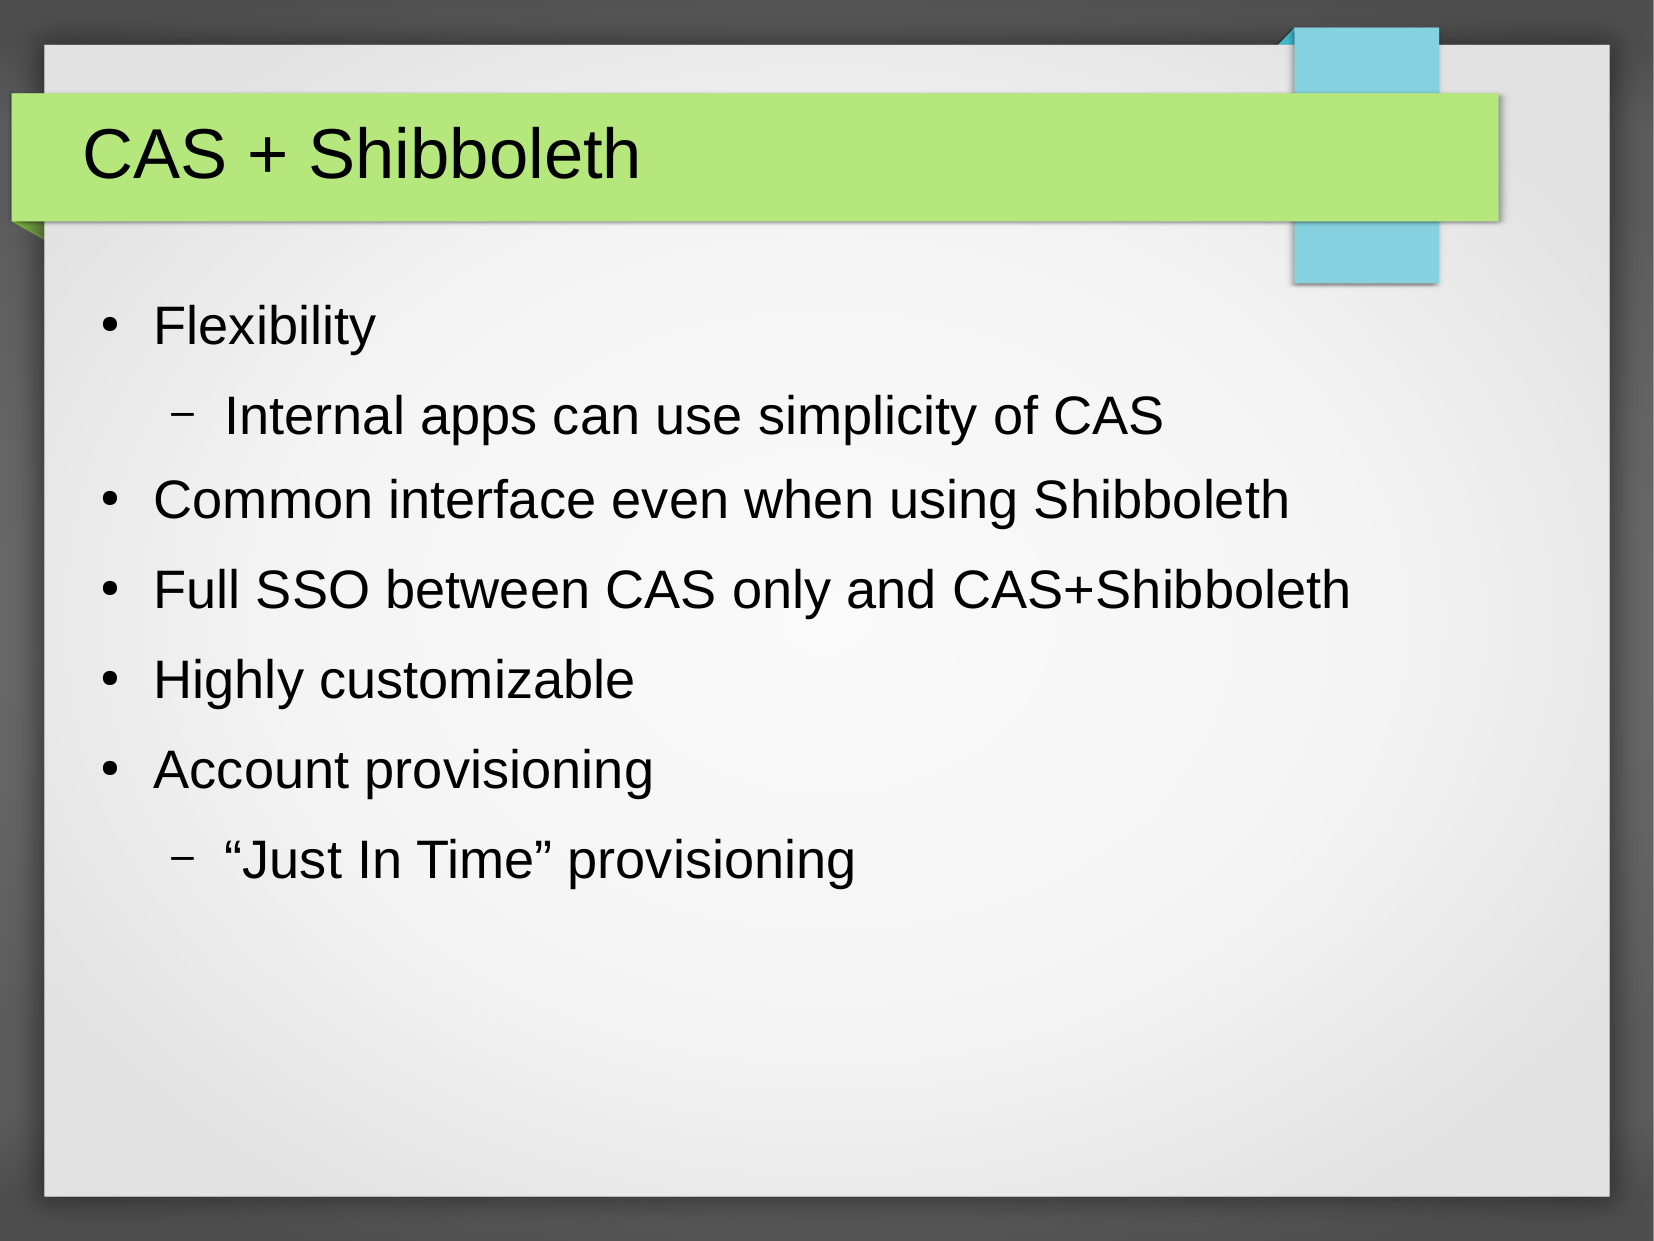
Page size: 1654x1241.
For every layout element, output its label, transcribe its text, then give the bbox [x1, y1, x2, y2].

title CAS + Shibboleth [82, 94, 1264, 213]
list Flexibility Internal apps can use simplicity of CAS Common interface even when using Shibboleth Full SSO between CAS only and CAS+Shibboleth Highly customizable Account provisioning “Just In Time” provisioning [82, 295, 1571, 1015]
picture [0, 0, 1654, 1241]
